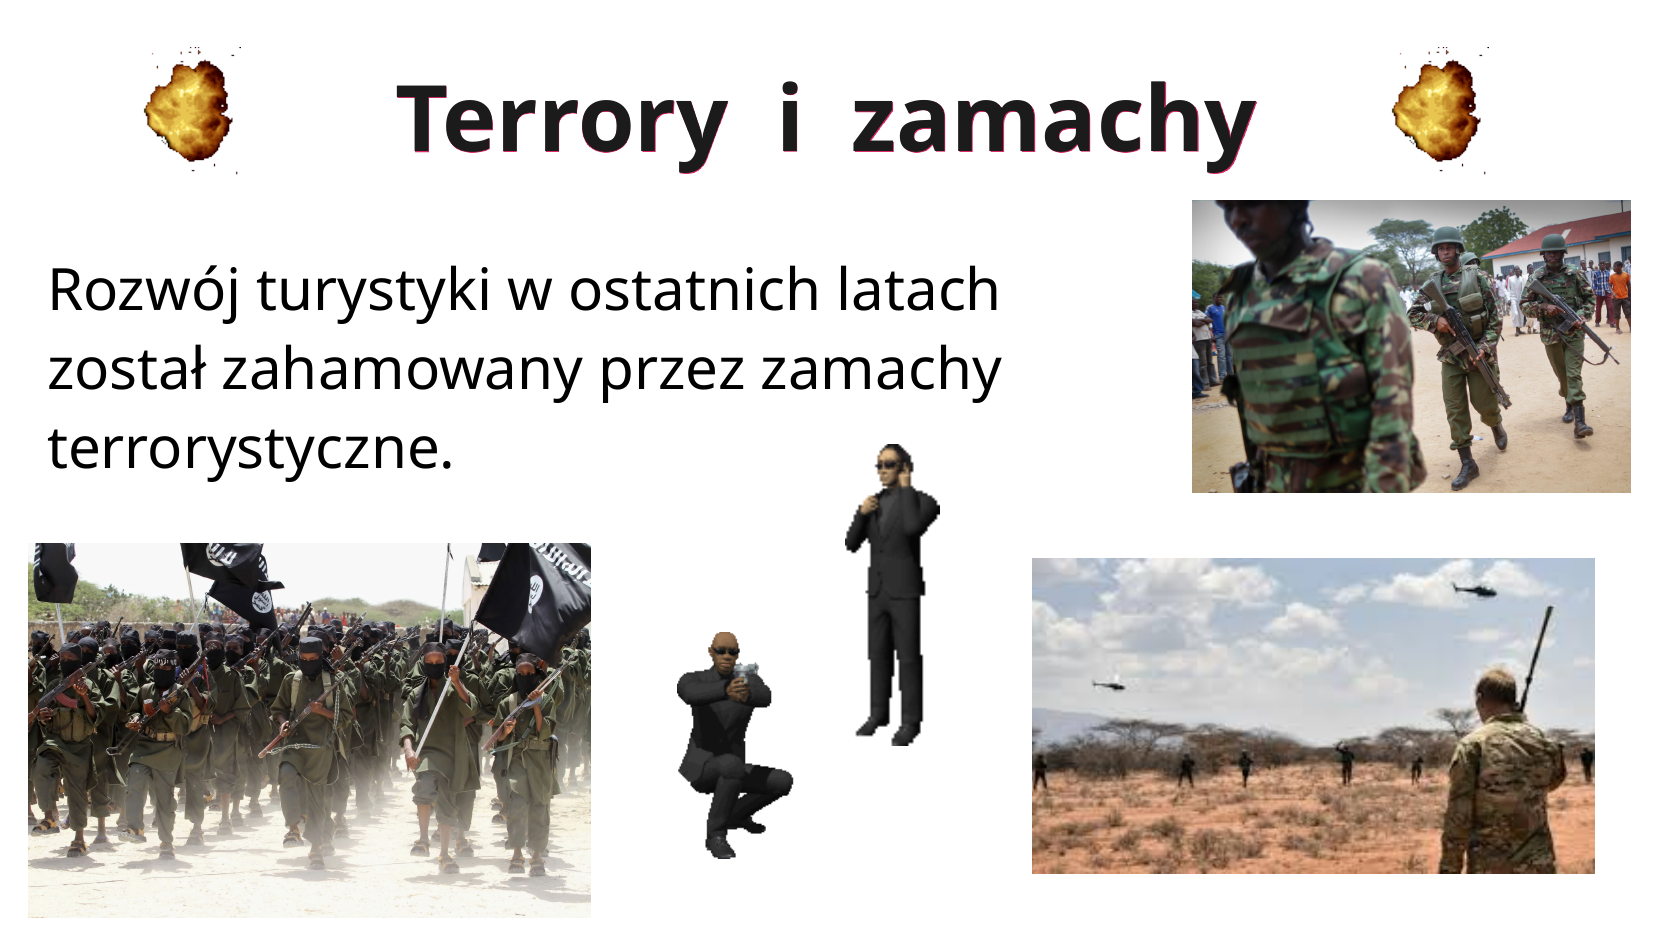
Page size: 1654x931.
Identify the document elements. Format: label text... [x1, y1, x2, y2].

picture [845, 444, 940, 746]
title Terrory i zamachy [82, 37, 1571, 193]
picture [1192, 200, 1631, 493]
picture [141, 47, 241, 178]
picture [1389, 47, 1489, 178]
picture [28, 543, 591, 918]
picture [677, 632, 796, 859]
text_box Rozwój turystyki w ostatnich latach został zahamowany przez zamachy terrorystyczne. [32, 240, 1129, 400]
picture [1032, 558, 1595, 875]
